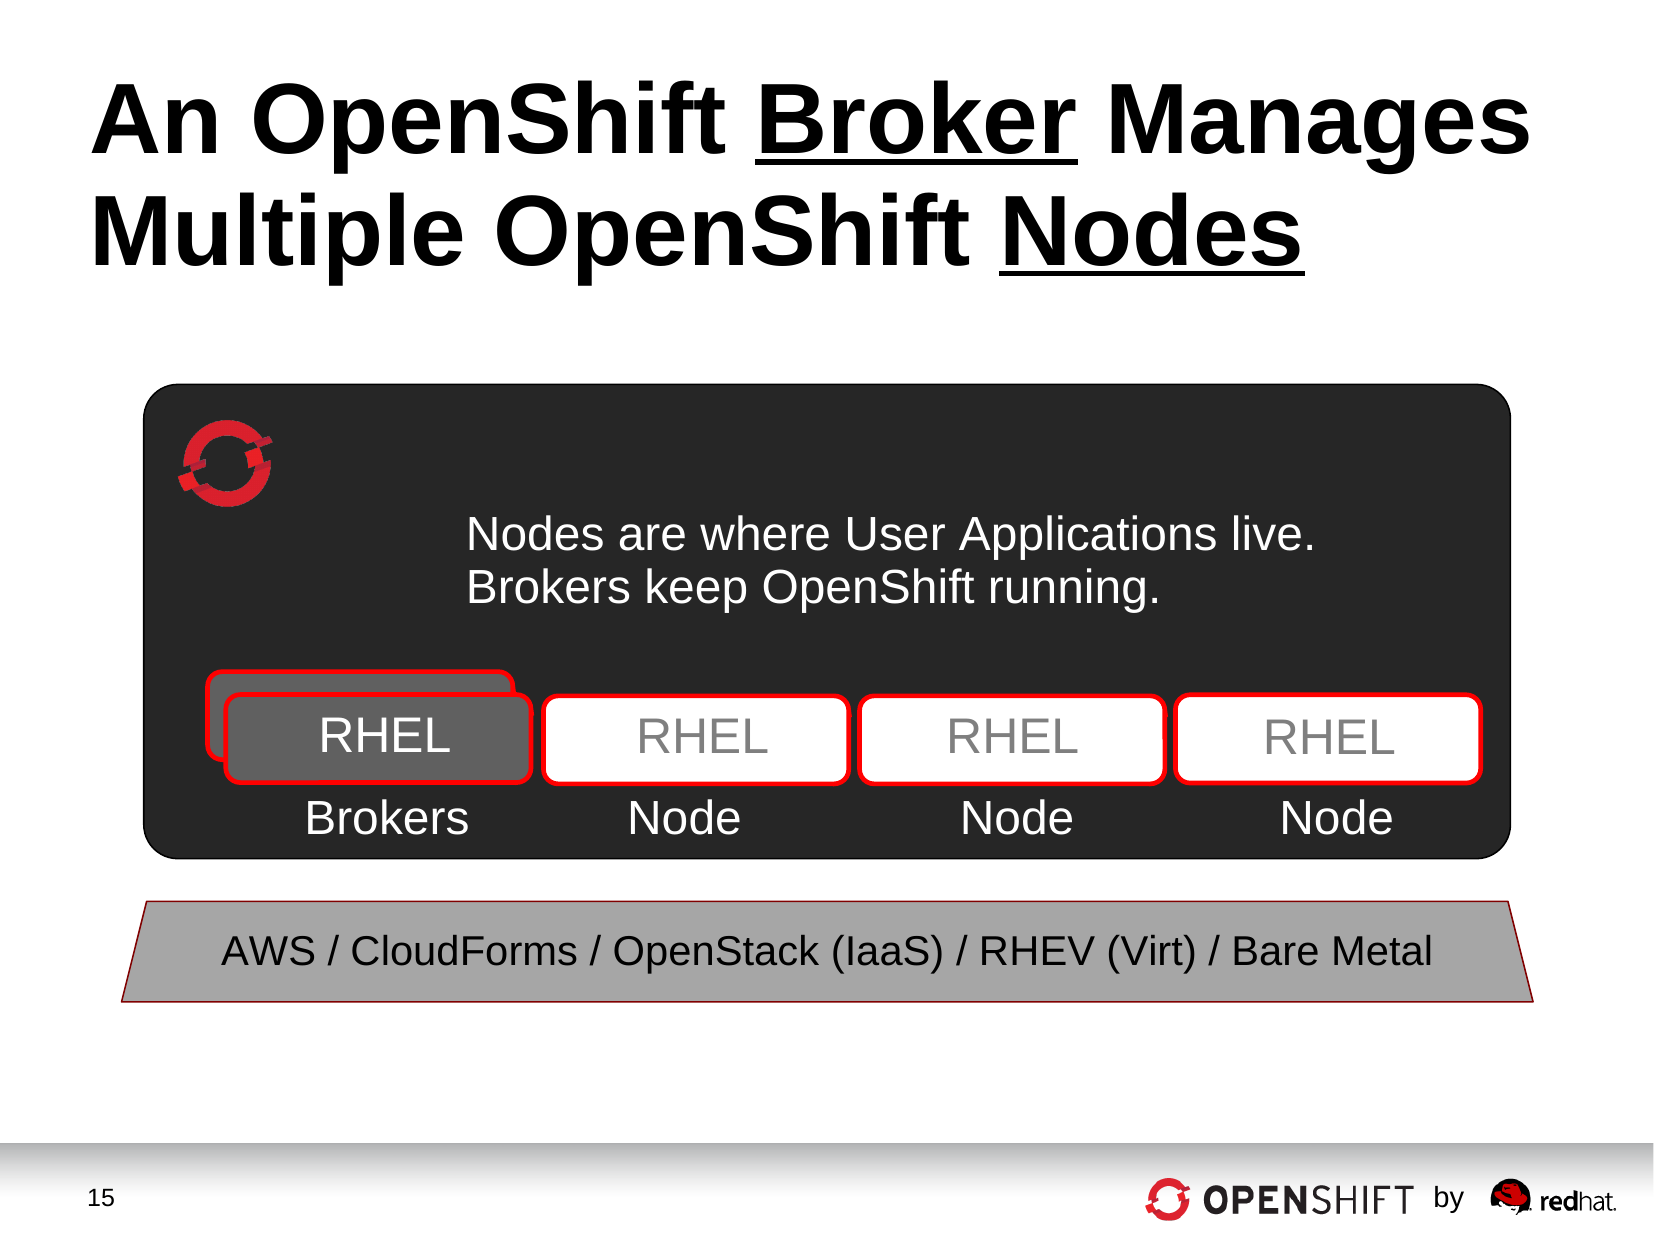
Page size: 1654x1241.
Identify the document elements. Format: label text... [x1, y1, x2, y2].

text_box RHEL [621, 701, 785, 773]
text_box AWS / CloudForms / OpenStack (IaaS) / RHEV (Virt) / Bare Metal [121, 901, 1534, 1002]
text_box Node [1264, 784, 1410, 854]
text_box Nodes are where User Applications live. Brokers keep OpenShift running. [450, 500, 1364, 623]
text_box Brokers [289, 784, 485, 854]
title An OpenShift Broker Manages Multiple OpenShift Nodes [89, 64, 1578, 288]
picture [177, 420, 275, 510]
text_box [143, 384, 1511, 859]
picture [0, 1143, 1654, 1241]
text_box Node [944, 784, 1090, 854]
text_box RHEL [303, 700, 467, 772]
text_box Node [611, 784, 758, 854]
text_box RHEL [1247, 702, 1412, 773]
text_box RHEL [931, 701, 1095, 773]
